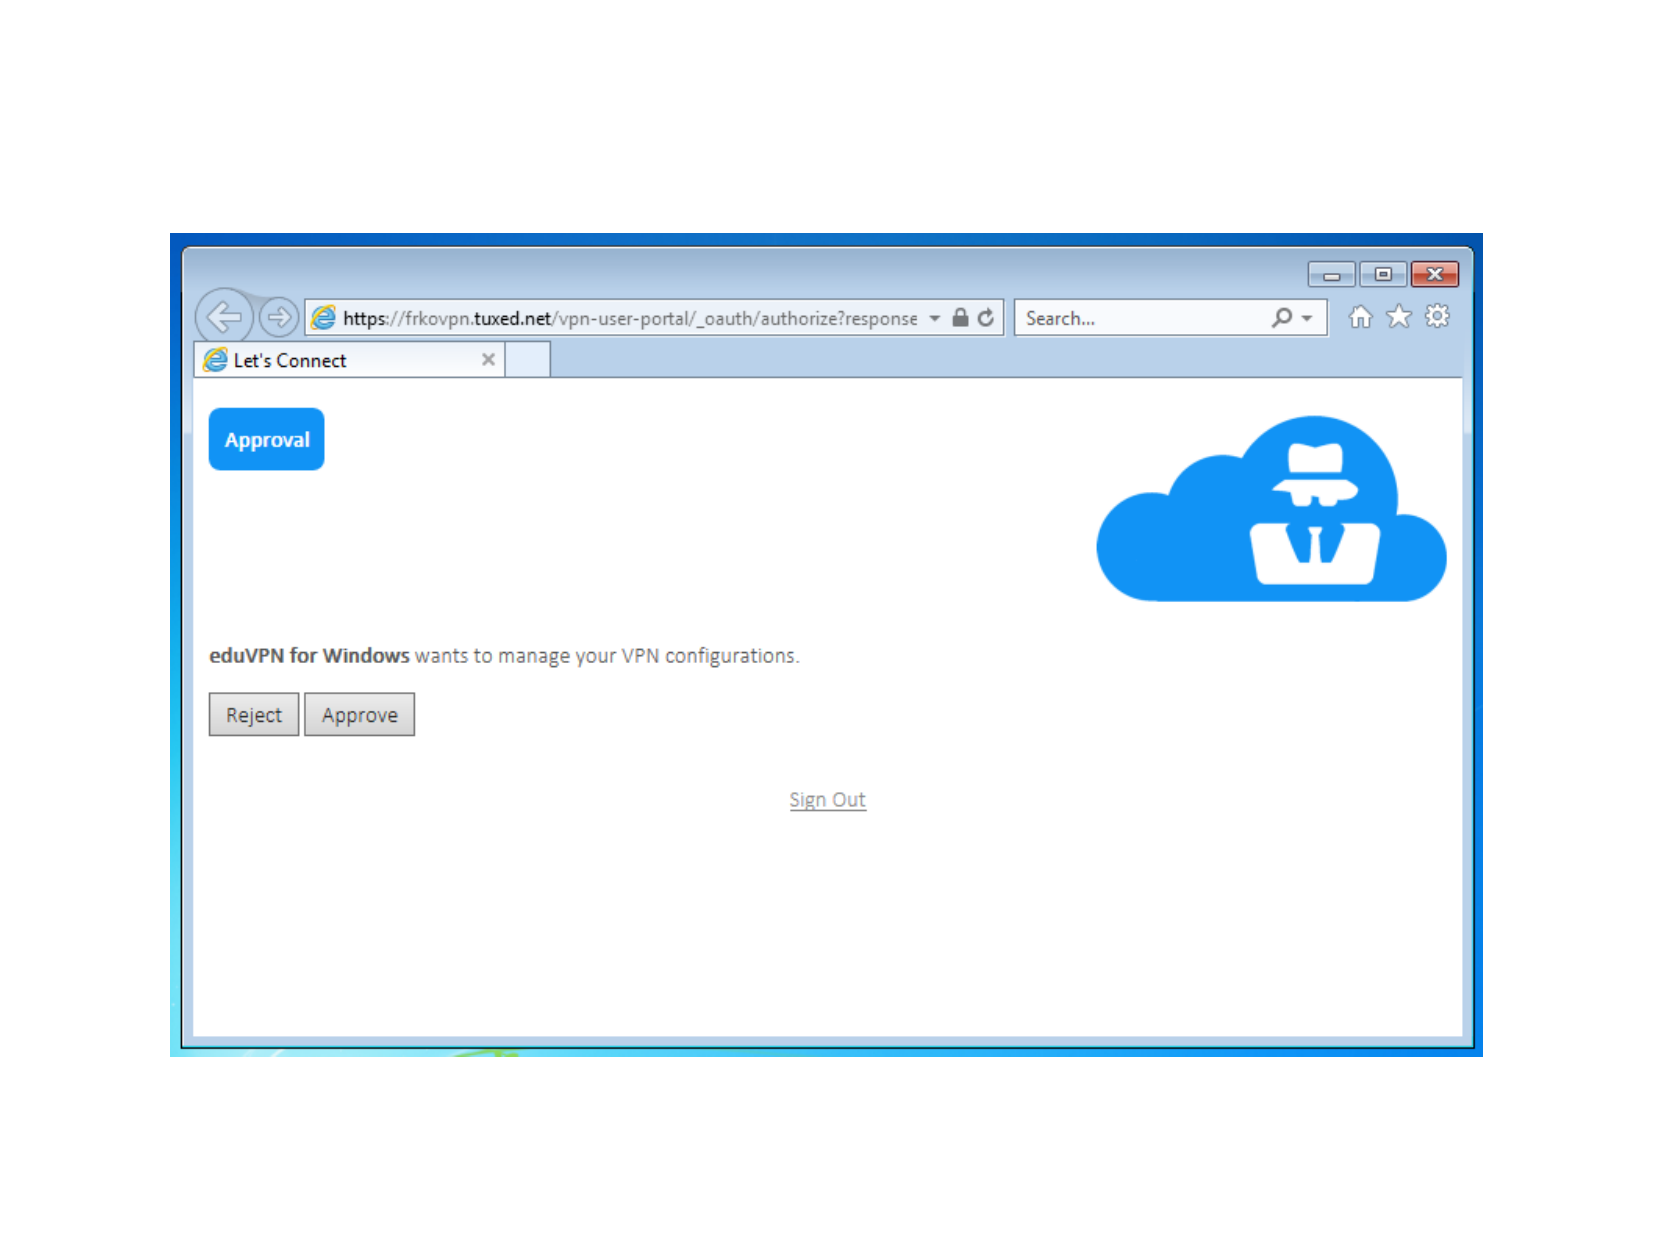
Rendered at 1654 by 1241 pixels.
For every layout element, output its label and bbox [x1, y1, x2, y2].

picture [170, 233, 1483, 1057]
